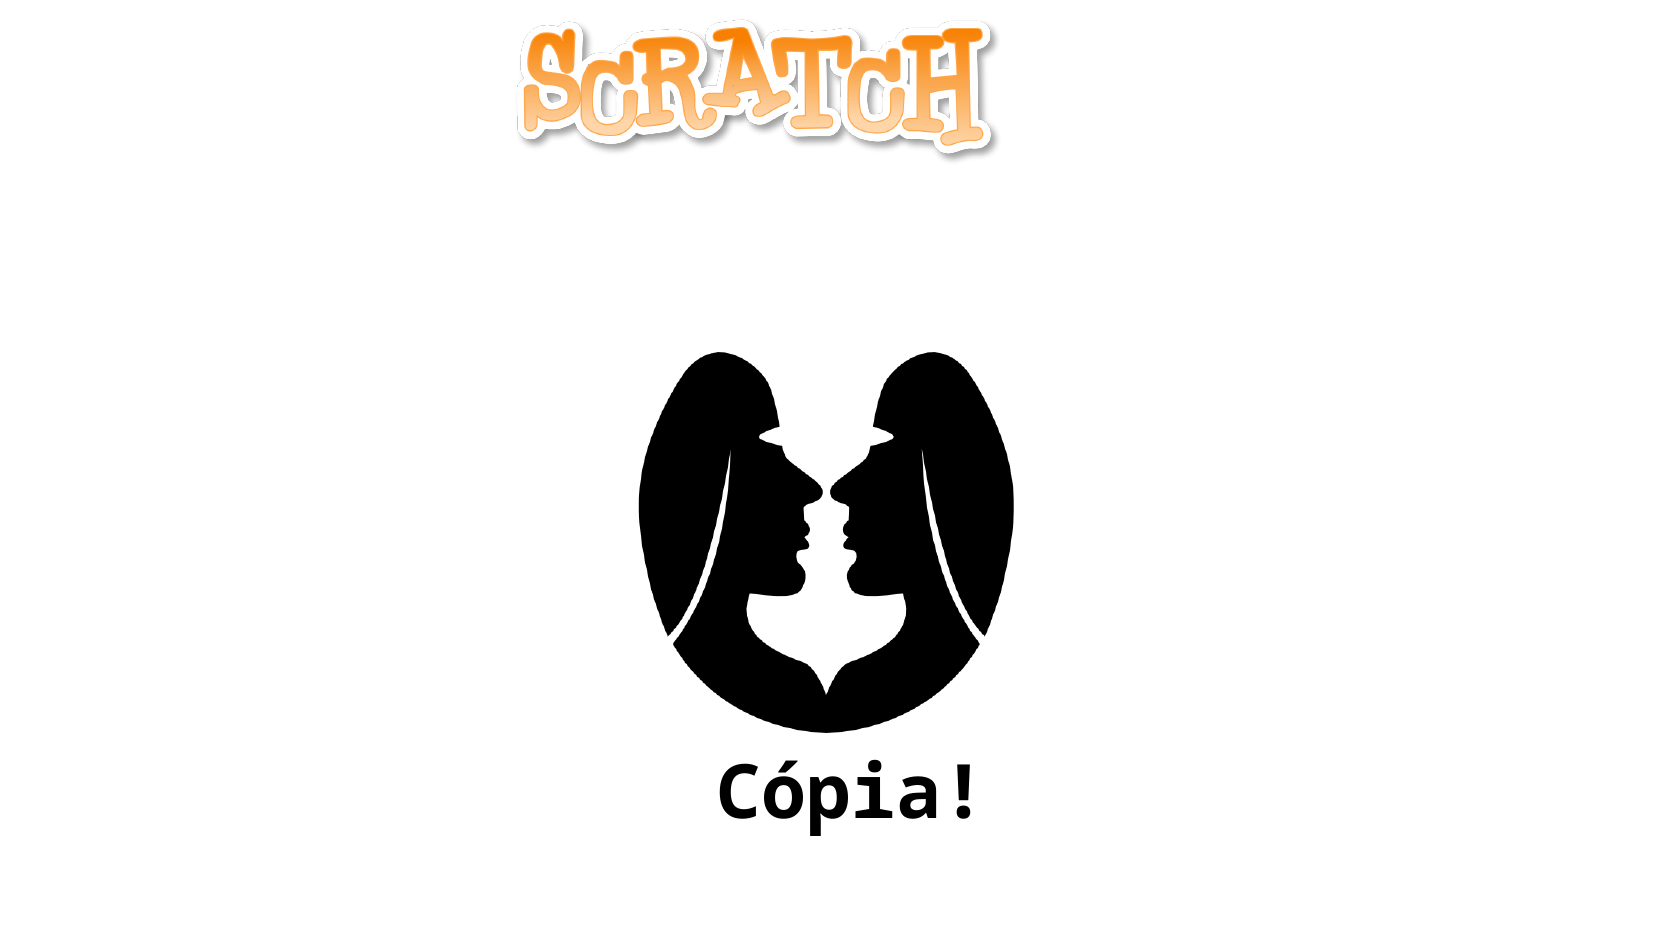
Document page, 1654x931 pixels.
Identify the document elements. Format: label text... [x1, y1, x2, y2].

picture [502, 3, 1019, 178]
text_box Cópia! [716, 738, 1063, 886]
picture [636, 352, 1016, 733]
